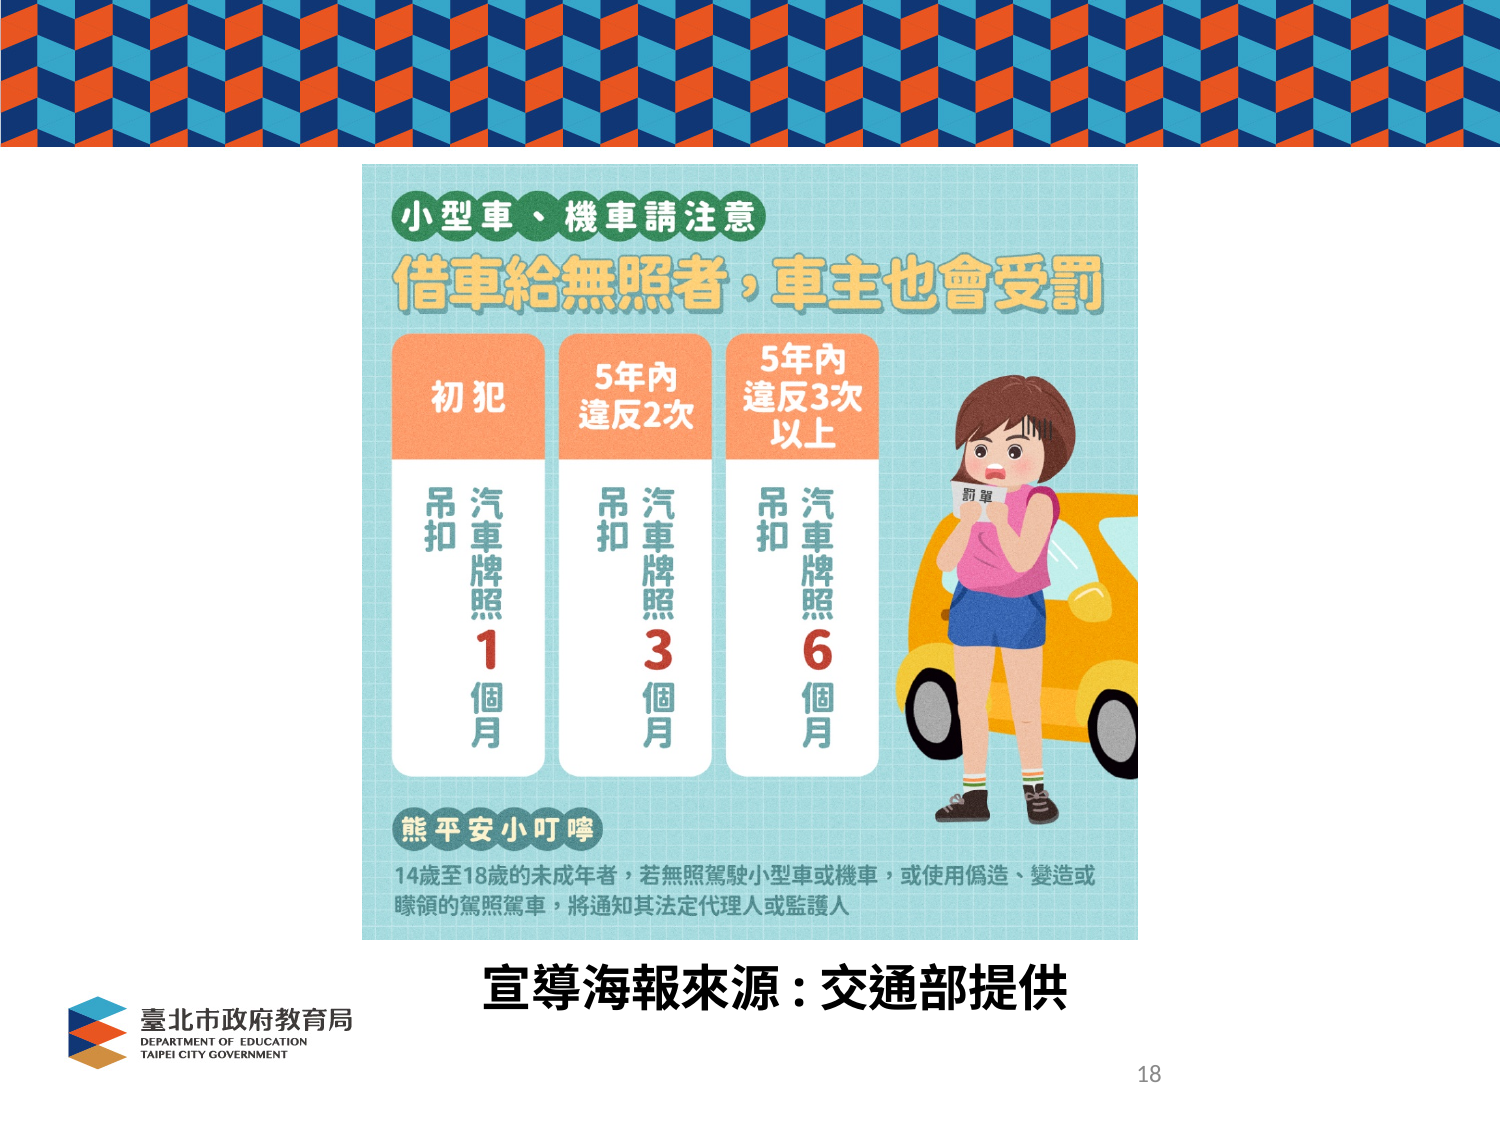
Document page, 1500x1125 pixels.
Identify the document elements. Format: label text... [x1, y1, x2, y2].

picture [362, 164, 1138, 940]
text_box 18 [1121, 1042, 1459, 1103]
text_box 宣導海報來源:交通部提供 [466, 948, 1217, 1025]
